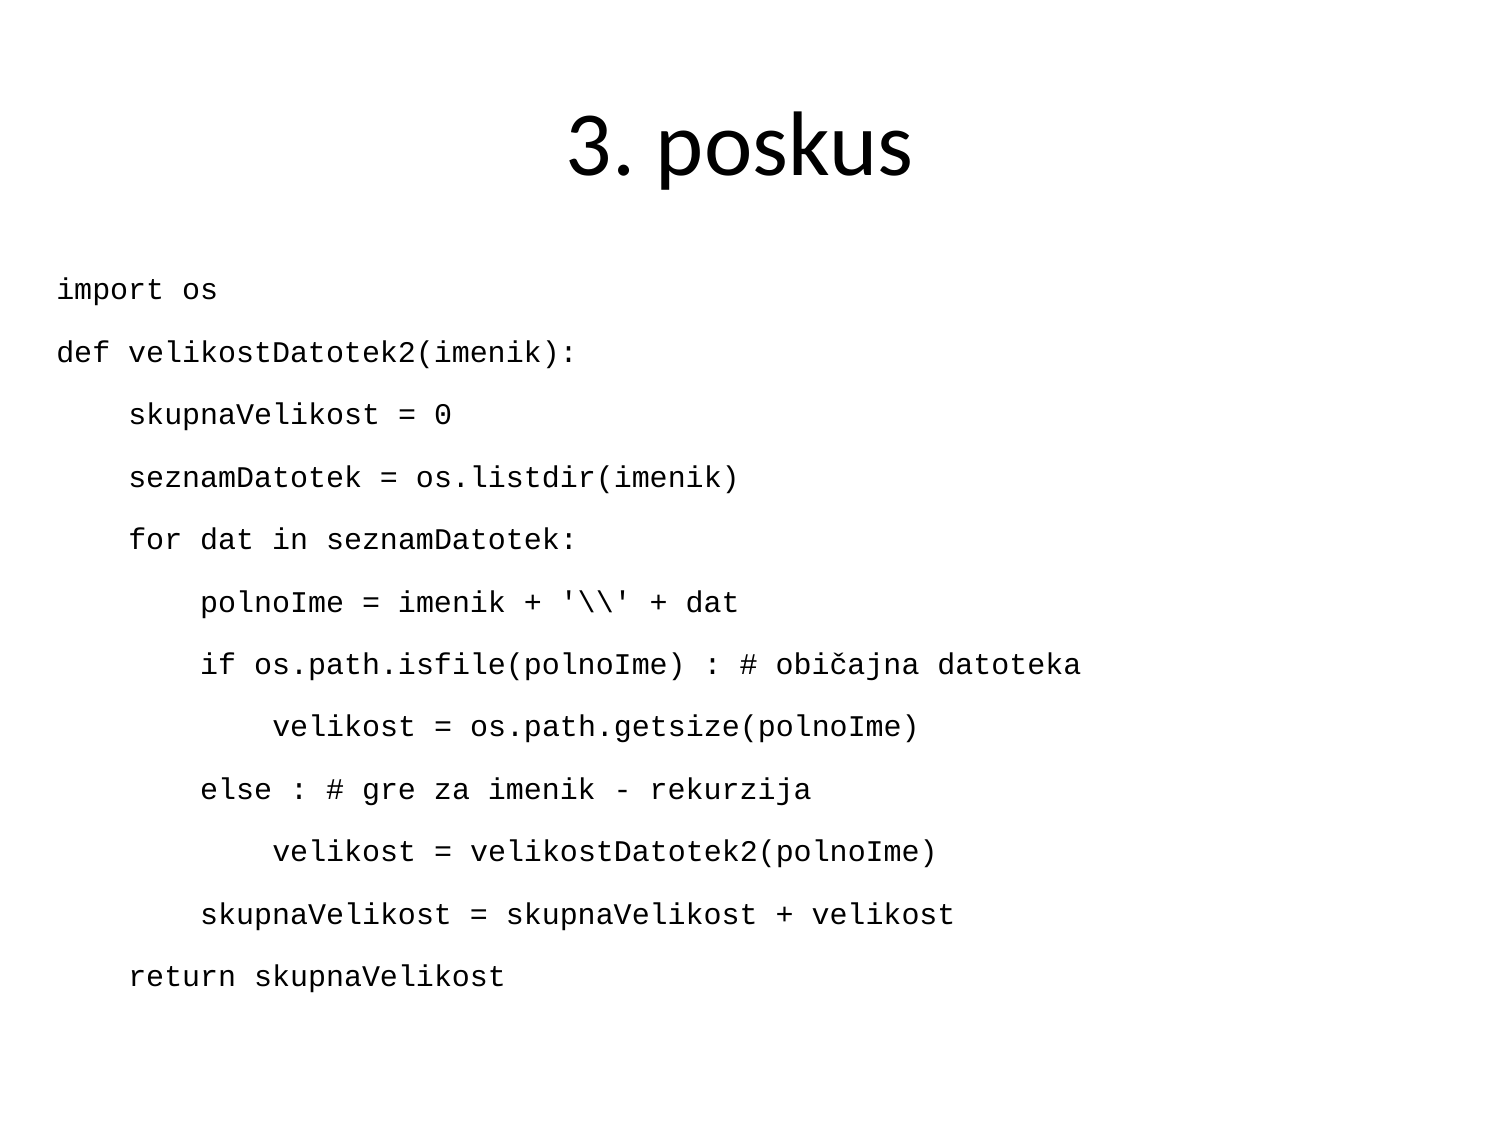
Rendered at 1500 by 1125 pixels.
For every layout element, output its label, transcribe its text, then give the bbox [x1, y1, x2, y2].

title 3. poskus [75, 45, 1425, 233]
list import os def velikostDatotek2(imenik): skupnaVelikost = 0 seznamDatotek = os.listdir(imenik) for dat in seznamDatotek: polnoIme = imenik + '\\' + dat if os.path.isfile(polnoIme) : # običajna datoteka velikost = os.path.getsize(polnoIme) else : # gre za imenik - rekurzija velikost = velikostDatotek2(polnoIme) skupnaVelikost = skupnaVelikost + velikost return skupnaVelikost [41, 262, 1471, 1005]
